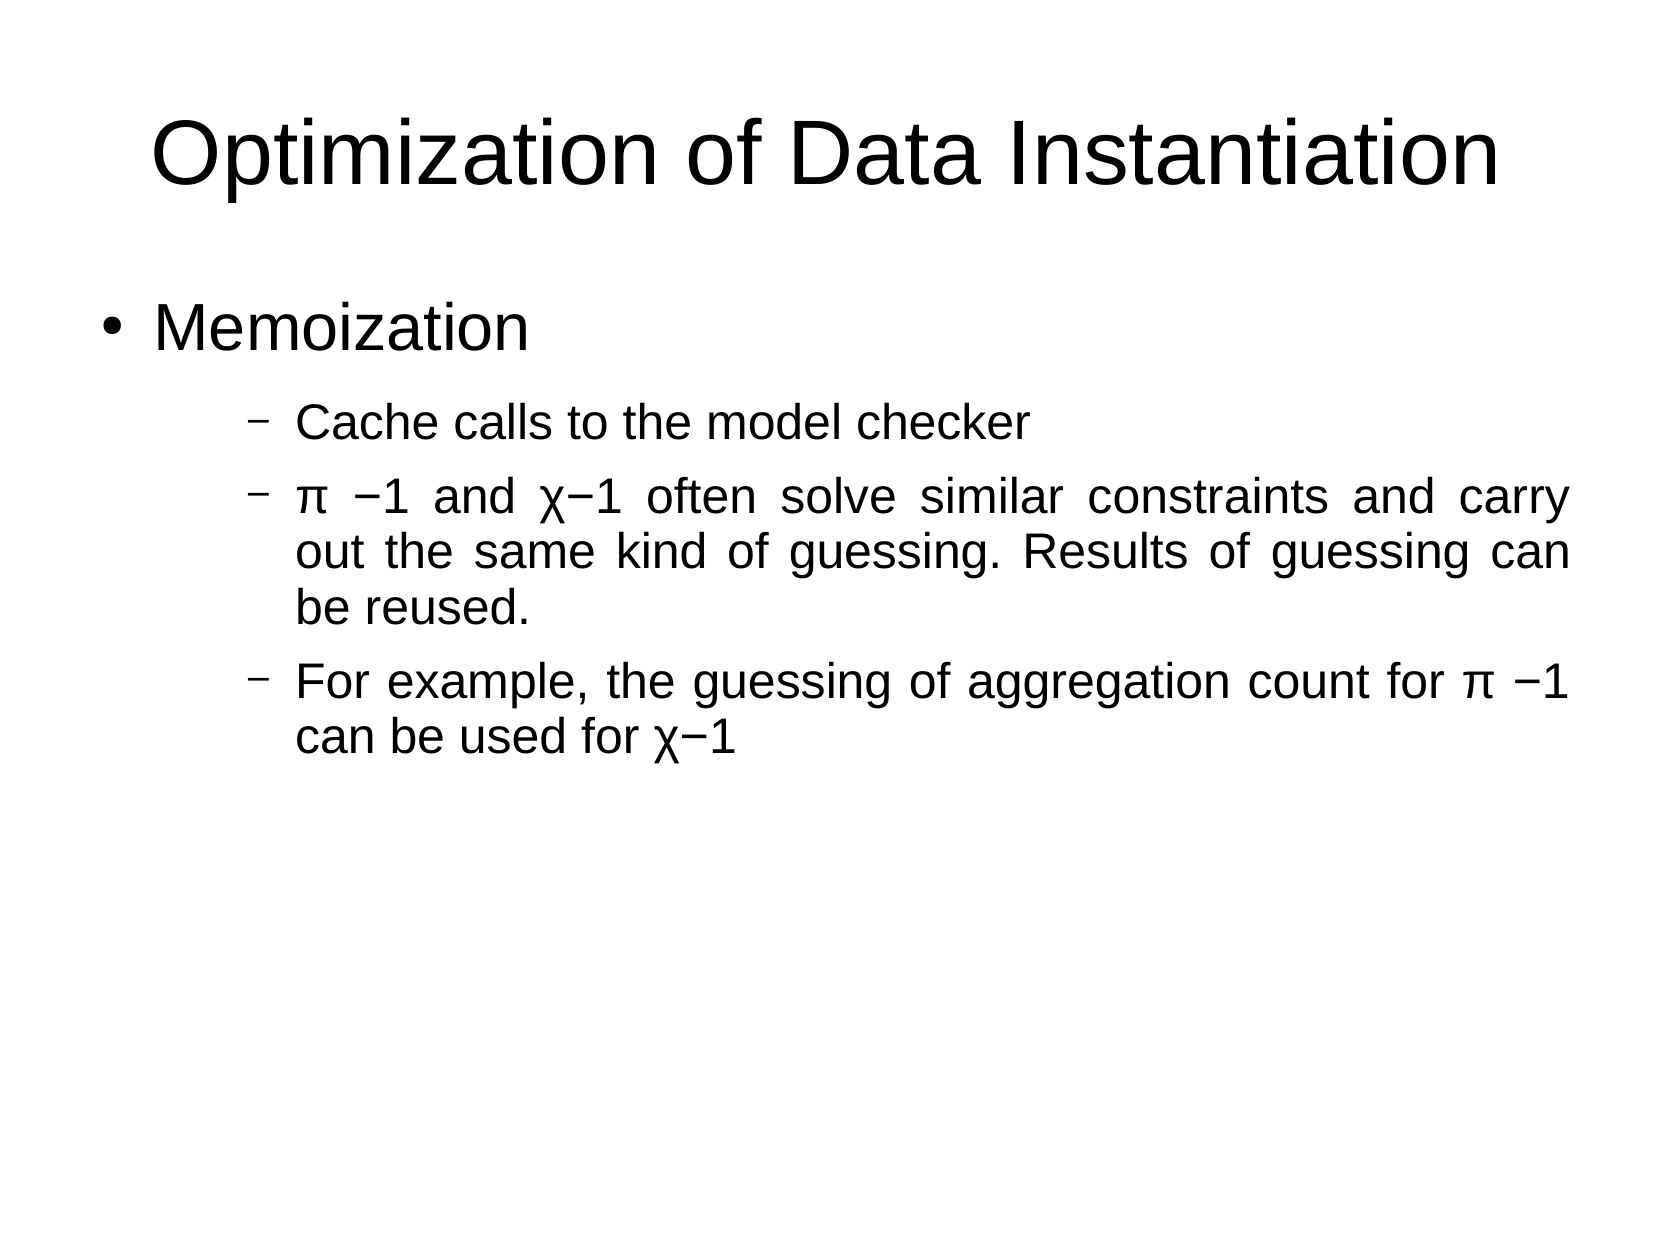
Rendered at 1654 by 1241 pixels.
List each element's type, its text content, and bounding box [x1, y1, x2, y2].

title Optimization of Data Instantiation [82, 49, 1571, 257]
list Memoization Cache calls to the model checker π −1 and χ−1 often solve similar constraints and carry out the same kind of guessing. Results of guessing can be reused. For example, the guessing of aggregation count for π −1 can be used for χ−1 [82, 290, 1571, 1109]
